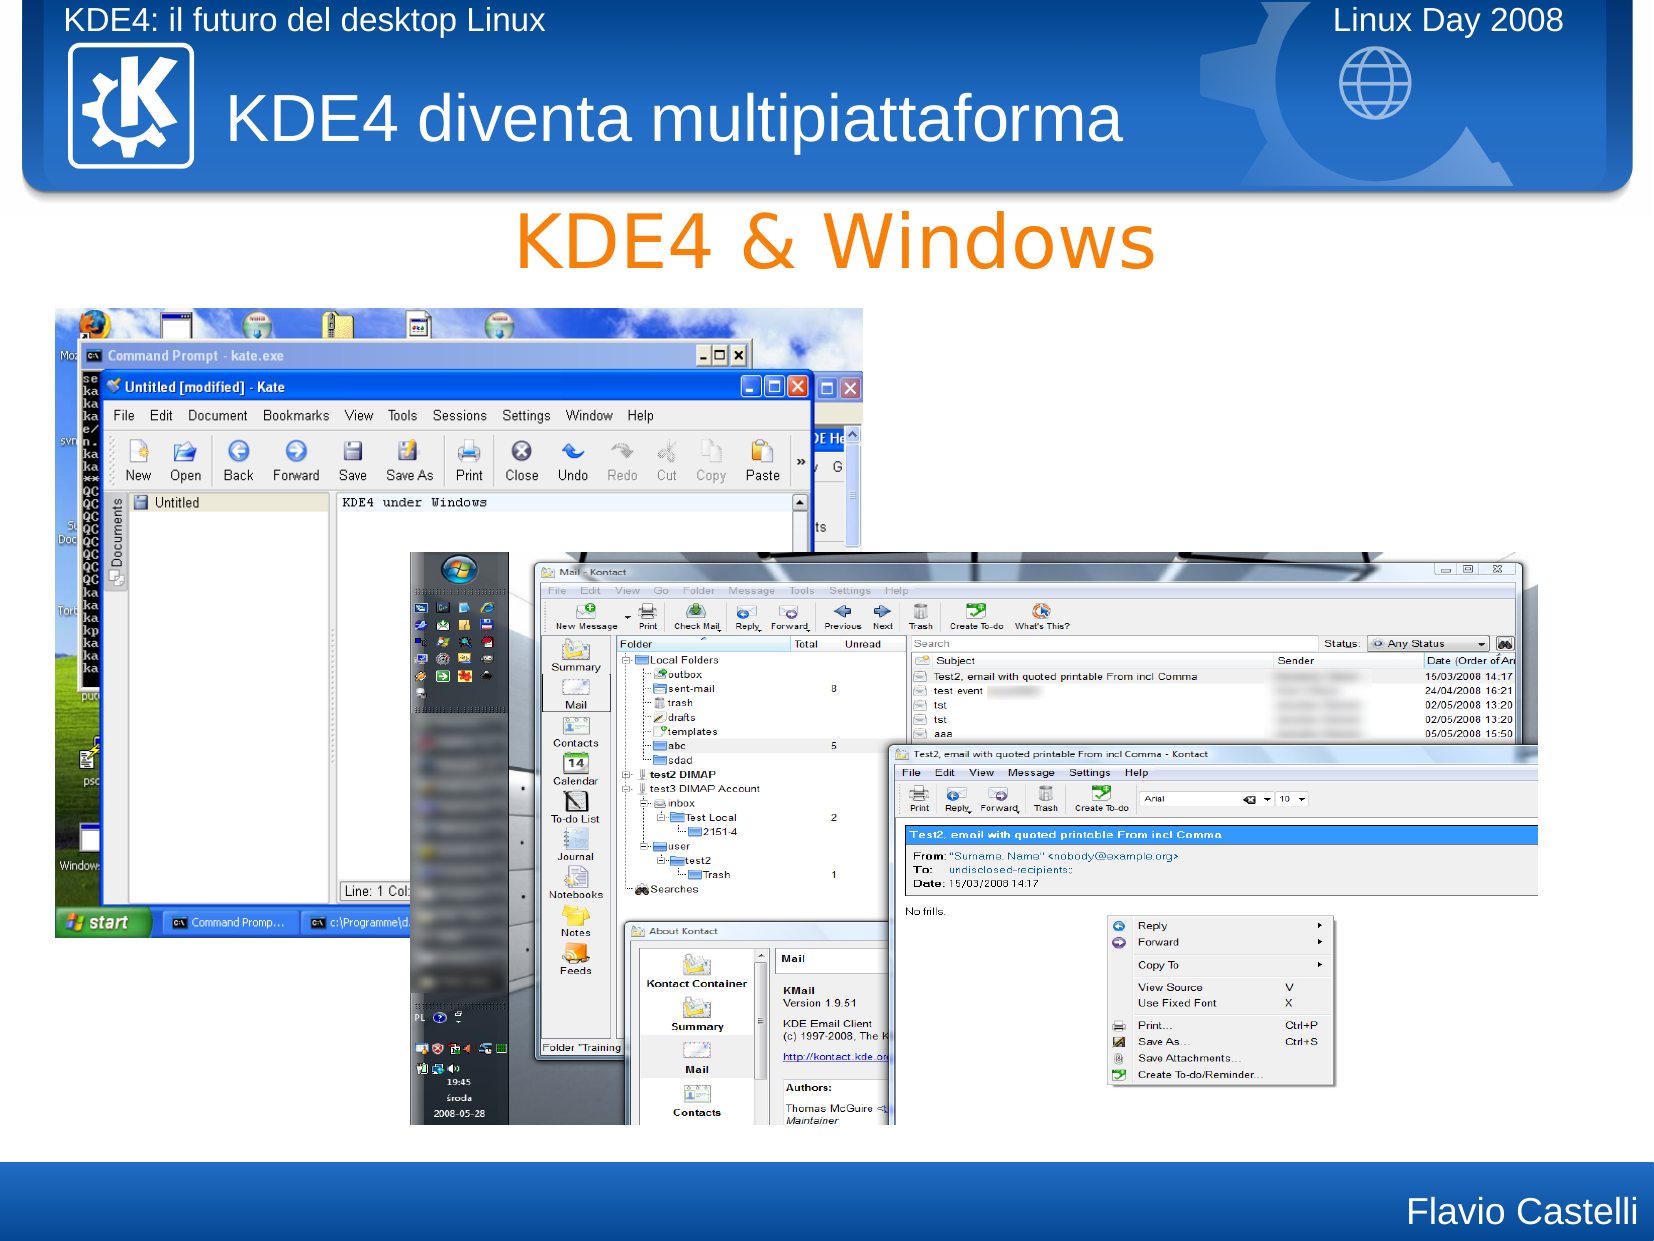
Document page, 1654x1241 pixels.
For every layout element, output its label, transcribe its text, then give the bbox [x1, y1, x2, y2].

title KDE4 diventa multipiattaforma [225, 49, 1571, 188]
picture [55, 308, 1538, 1126]
picture [0, 0, 1652, 216]
list KDE4 & Windows [82, 213, 1571, 326]
